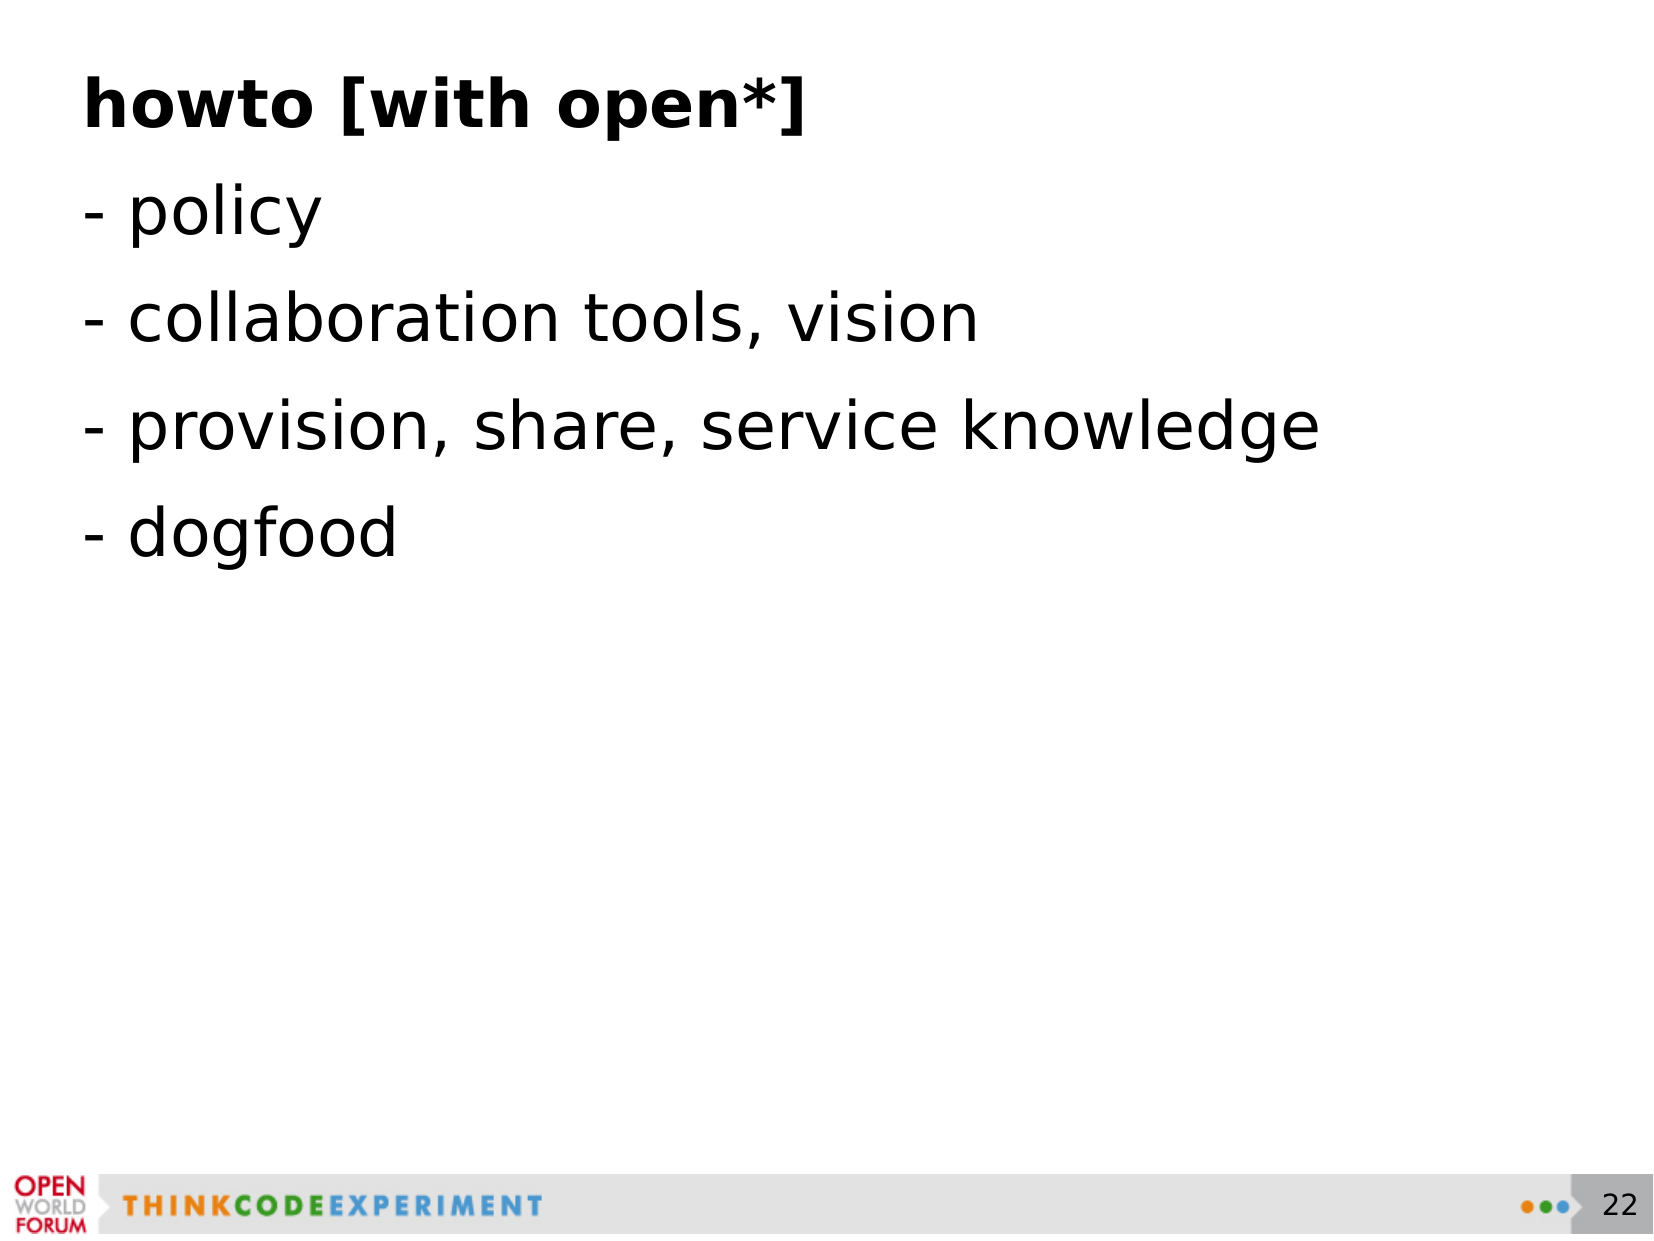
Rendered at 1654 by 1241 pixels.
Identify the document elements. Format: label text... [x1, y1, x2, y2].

list howto [with open*] - policy - collaboration tools, vision - provision, share, service knowledge - dogfood [82, 65, 1571, 1062]
picture [0, 1174, 1654, 1234]
